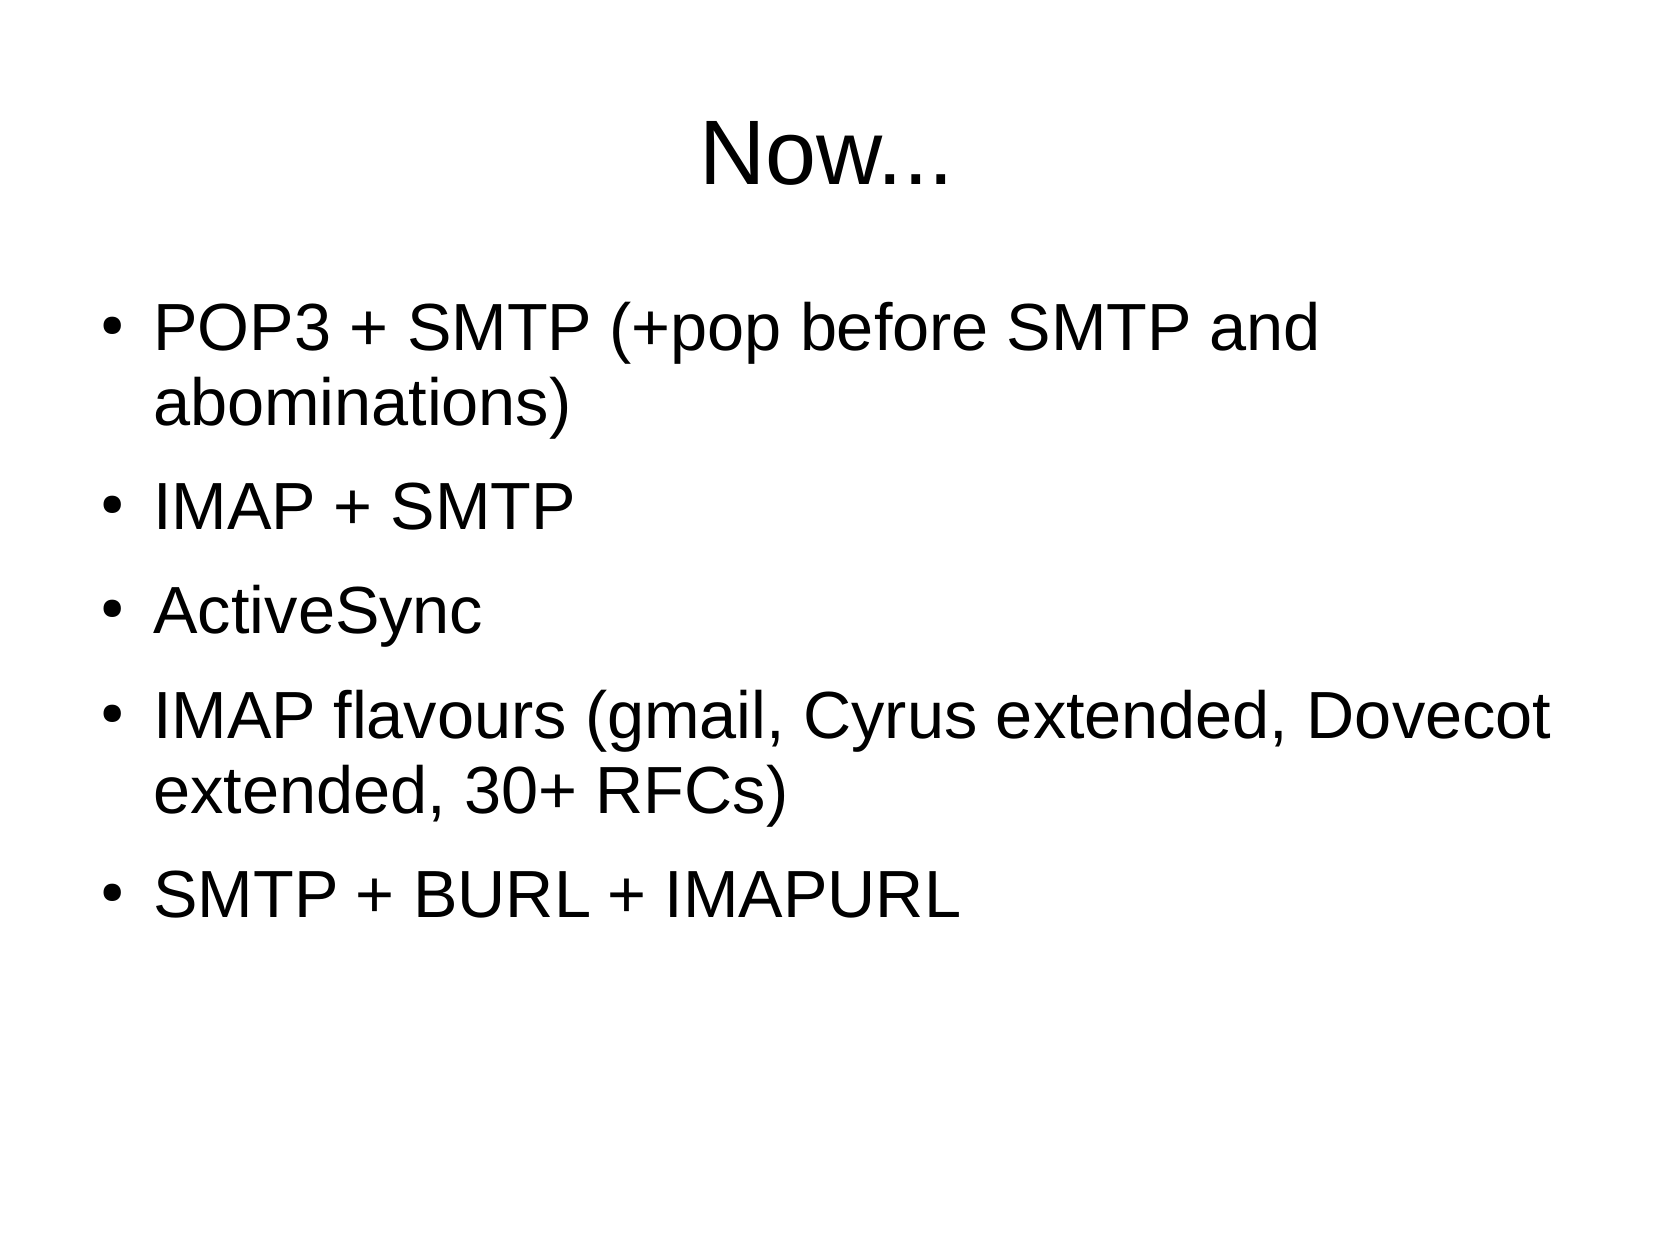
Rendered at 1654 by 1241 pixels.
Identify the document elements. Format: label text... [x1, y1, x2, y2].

title Now... [82, 49, 1571, 257]
list POP3 + SMTP (+pop before SMTP and abominations) IMAP + SMTP ActiveSync IMAP flavours (gmail, Cyrus extended, Dovecot extended, 30+ RFCs) SMTP + BURL + IMAPURL [82, 290, 1571, 1010]
